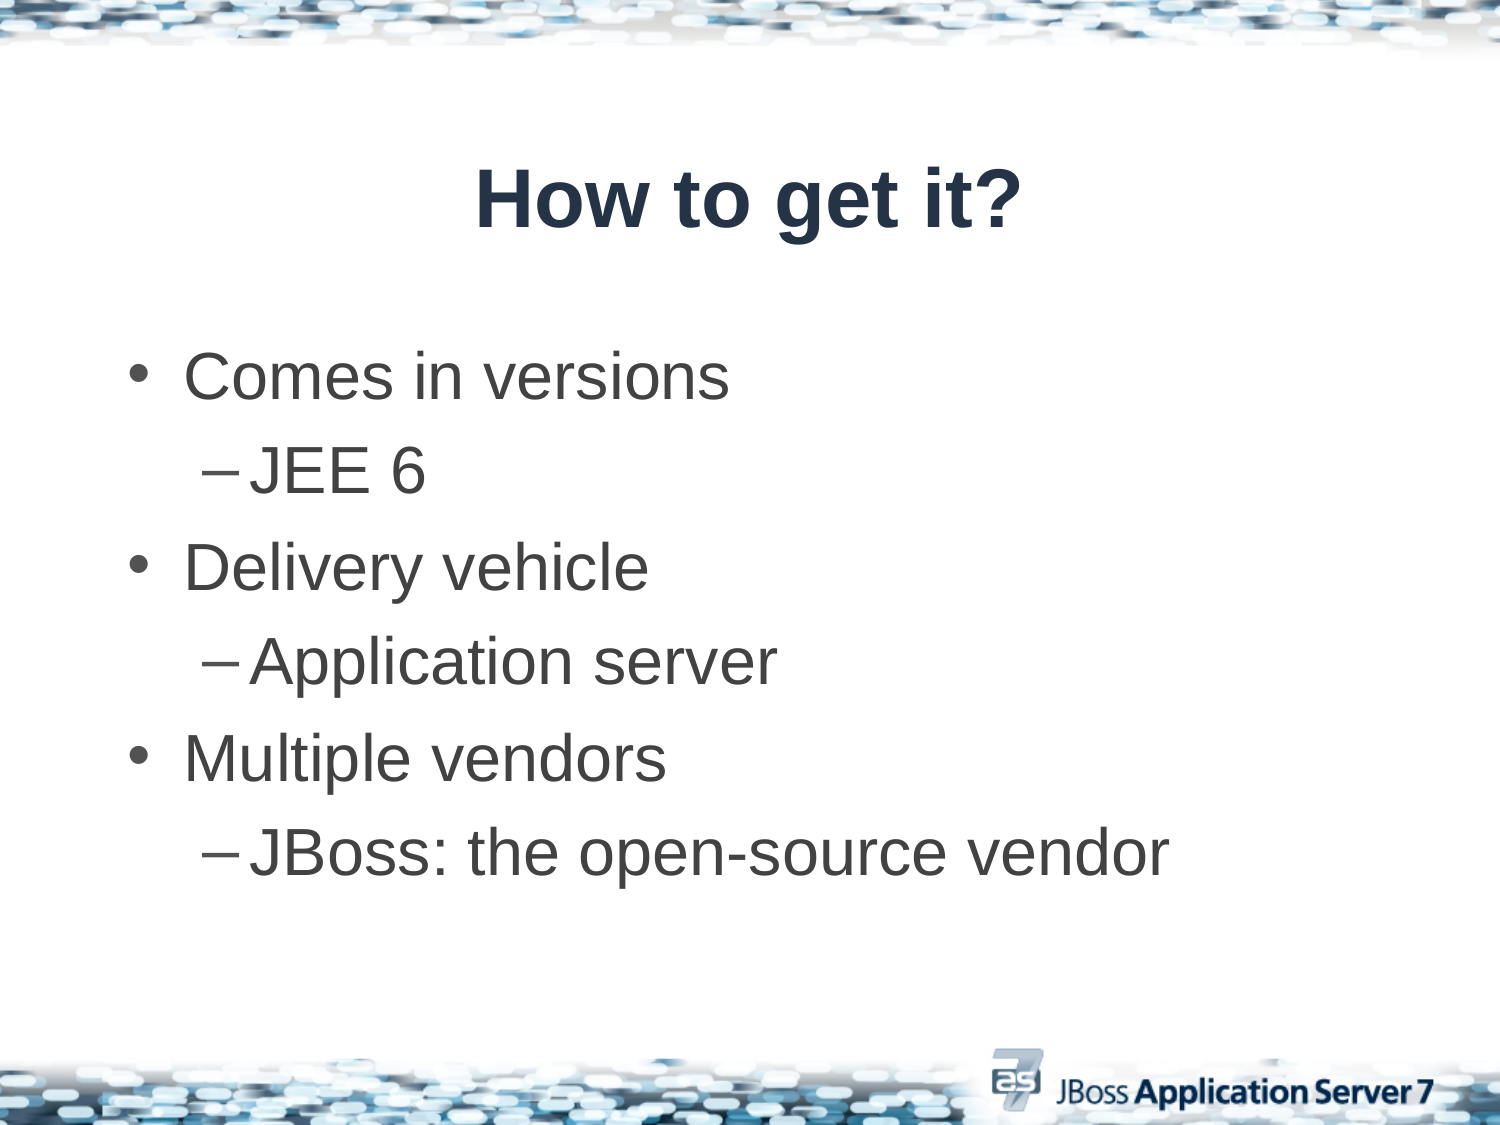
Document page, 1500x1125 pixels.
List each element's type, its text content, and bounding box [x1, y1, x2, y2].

list Comes in versions JEE 6 Delivery vehicle Application server Multiple vendors JBoss: the open-source vendor [112, 324, 1388, 1001]
picture [0, 0, 1500, 1125]
title How to get it? [112, 68, 1388, 320]
